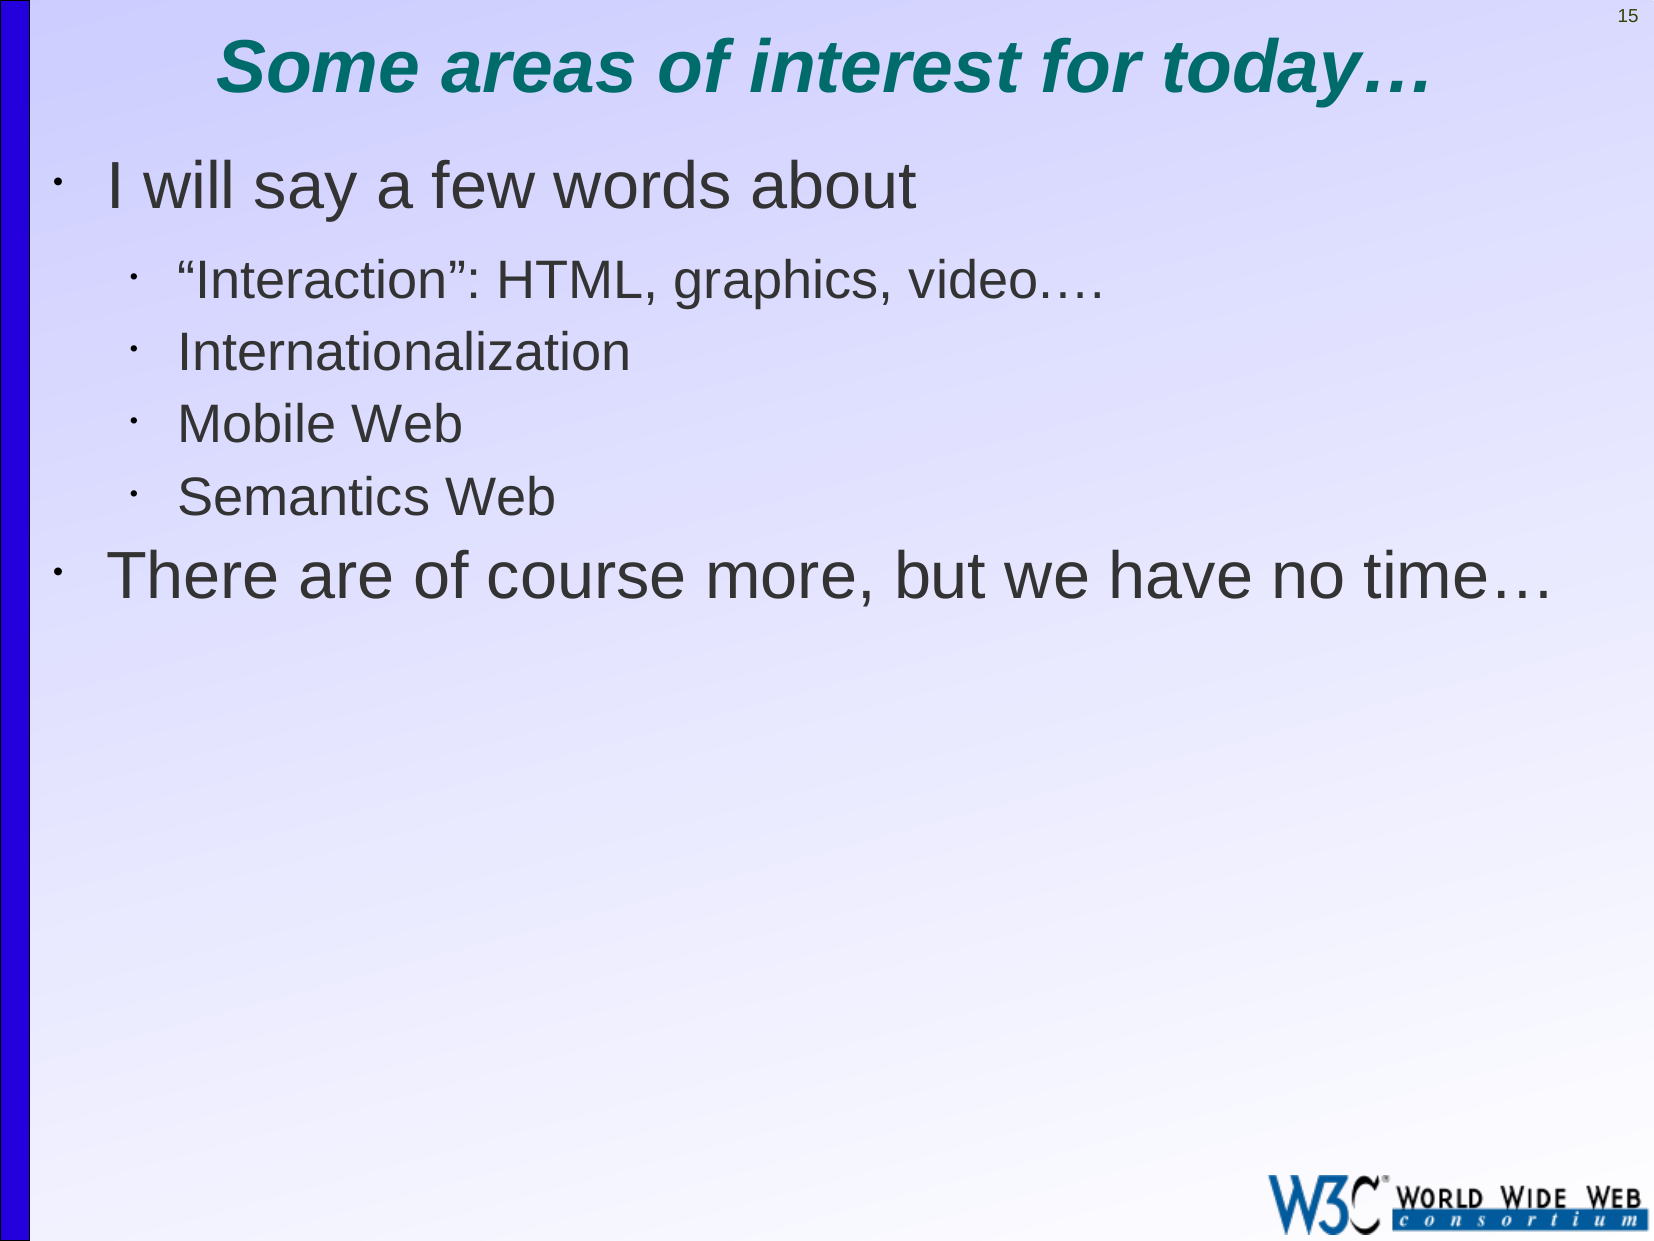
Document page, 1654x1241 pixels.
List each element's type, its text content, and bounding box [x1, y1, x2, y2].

title Some areas of interest for today… [0, 5, 1654, 125]
list I will say a few words about “Interaction”: HTML, graphics, video.… Internationalization Mobile Web Semantics Web There are of course more, but we have no time… [35, 147, 1618, 1119]
picture [1263, 1175, 1654, 1235]
